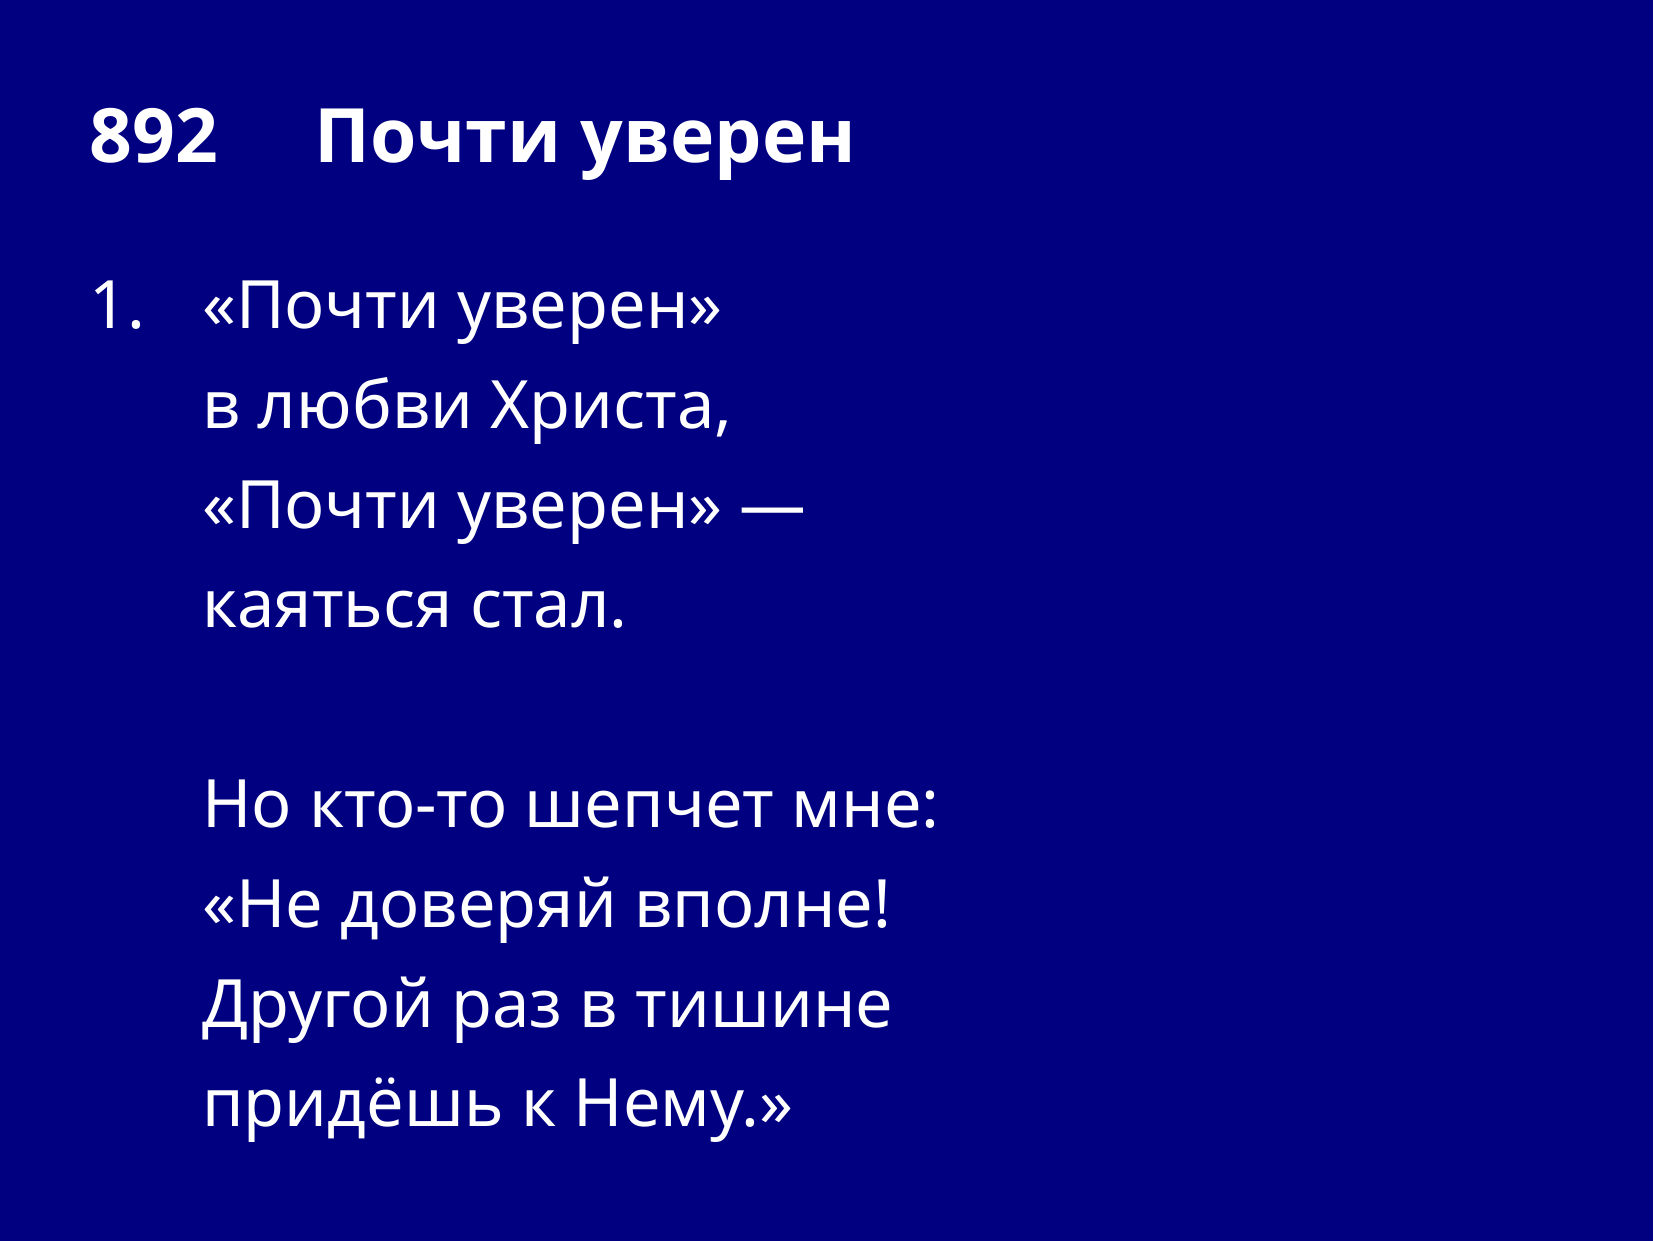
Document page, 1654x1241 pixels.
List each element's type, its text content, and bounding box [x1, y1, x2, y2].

text_box 892 Почти уверен [75, 75, 1576, 188]
text_box 1. «Почти уверен» в любви Христа, «Почти уверен» — каяться стал. Но кто-то шепчет мне: «Не доверяй вполне! Другой раз в тишине придёшь к Нему.» [75, 188, 1576, 1163]
